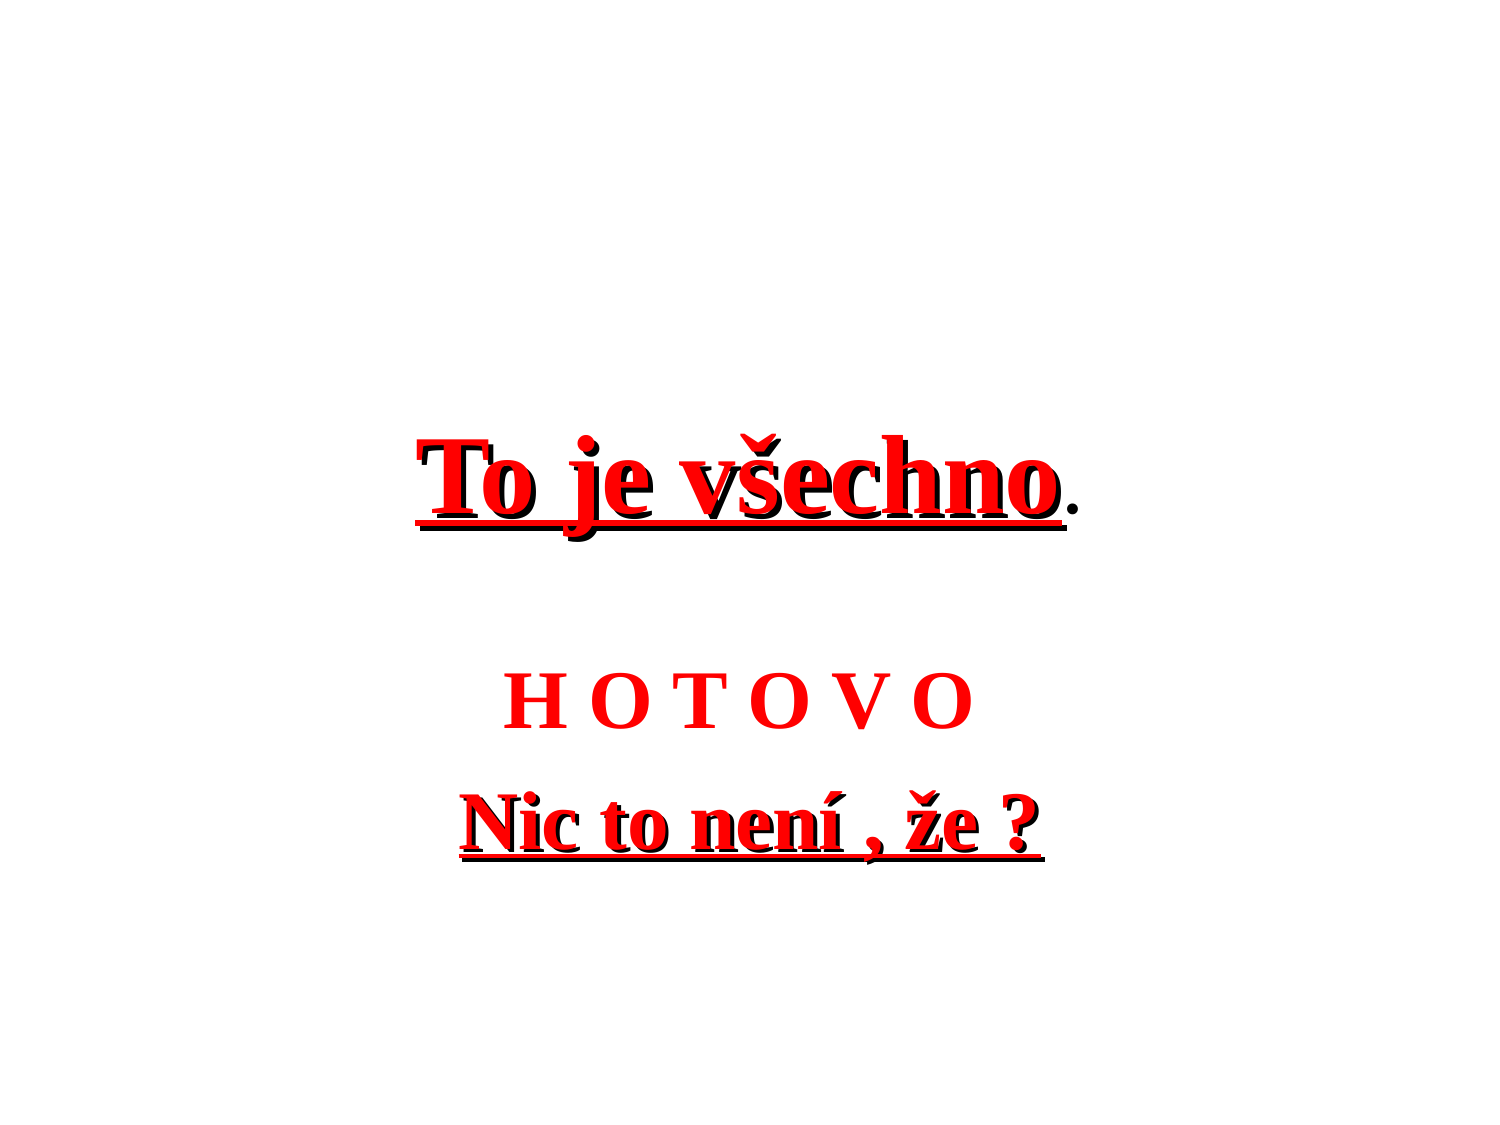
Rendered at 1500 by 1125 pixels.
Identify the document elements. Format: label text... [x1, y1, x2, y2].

text_box H O T O V O Nic to není , že ? [225, 637, 1276, 926]
title To je všechno. [112, 374, 1388, 563]
